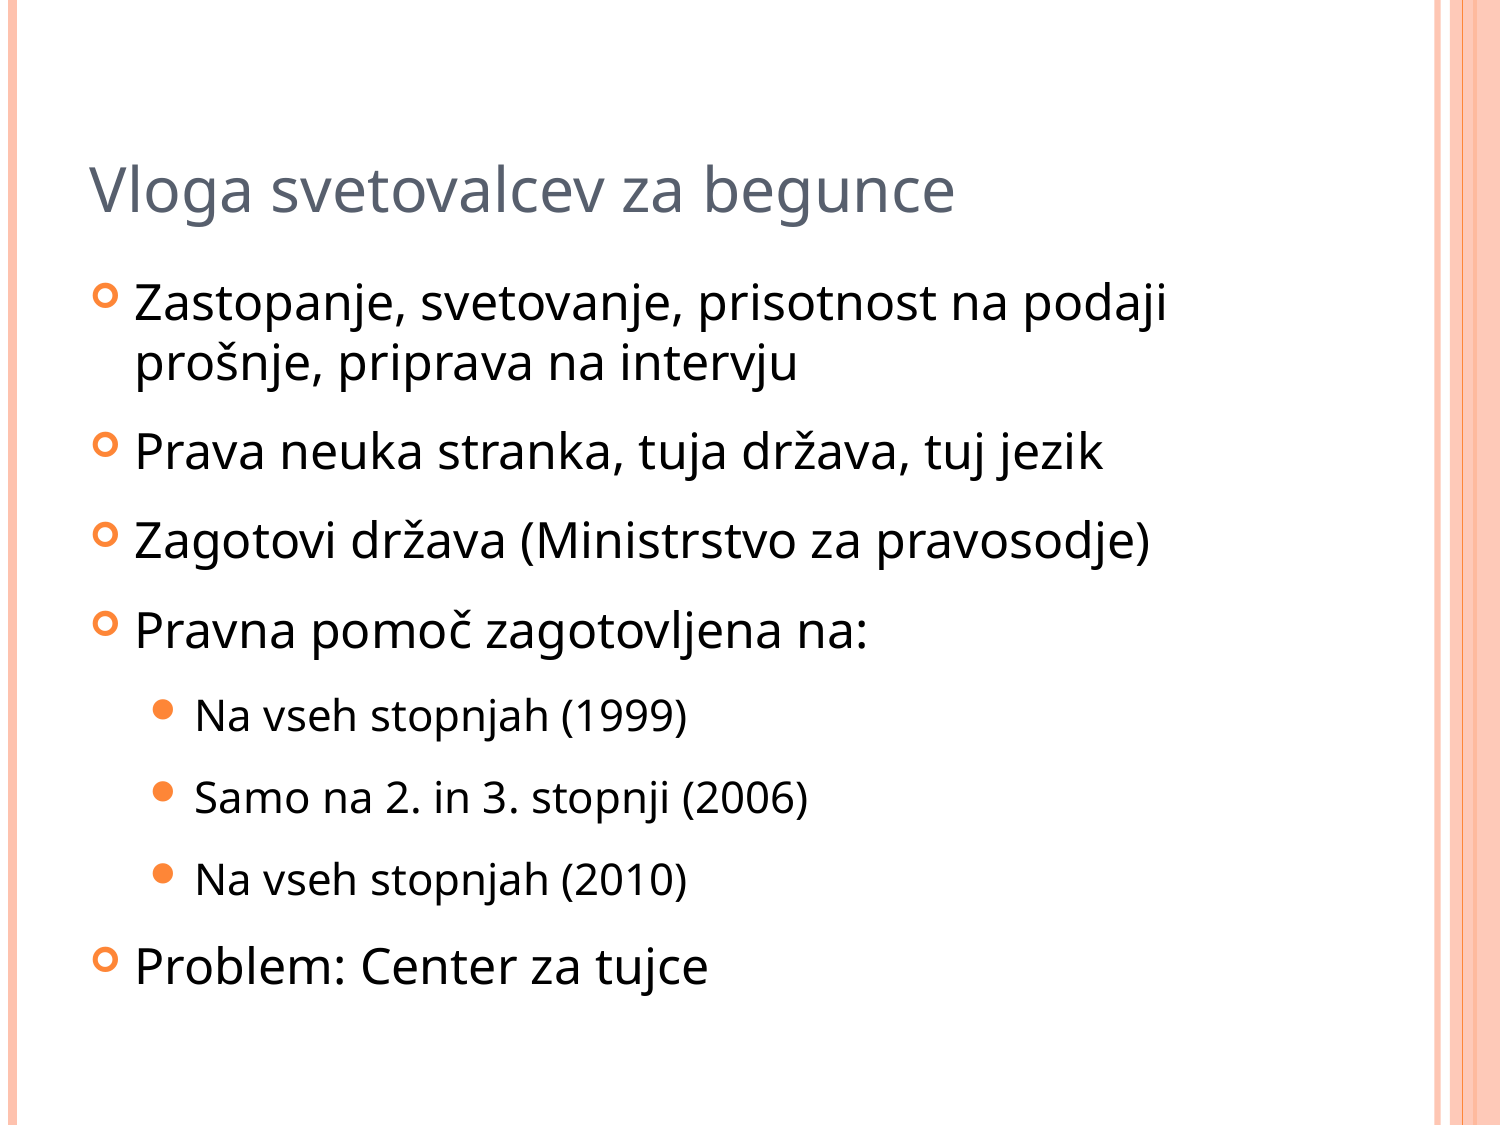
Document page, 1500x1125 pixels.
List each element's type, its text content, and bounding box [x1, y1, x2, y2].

list Zastopanje, svetovanje, prisotnost na podaji prošnje, priprava na intervju Prava neuka stranka, tuja država, tuj jezik Zagotovi država (Ministrstvo za pravosodje) Pravna pomoč zagotovljena na: Na vseh stopnjah (1999) Samo na 2. in 3. stopnji (2006) Na vseh stopnjah (2010) Problem: Center za tujce [75, 262, 1300, 1062]
title Vloga svetovalcev za begunce [75, 45, 1300, 233]
